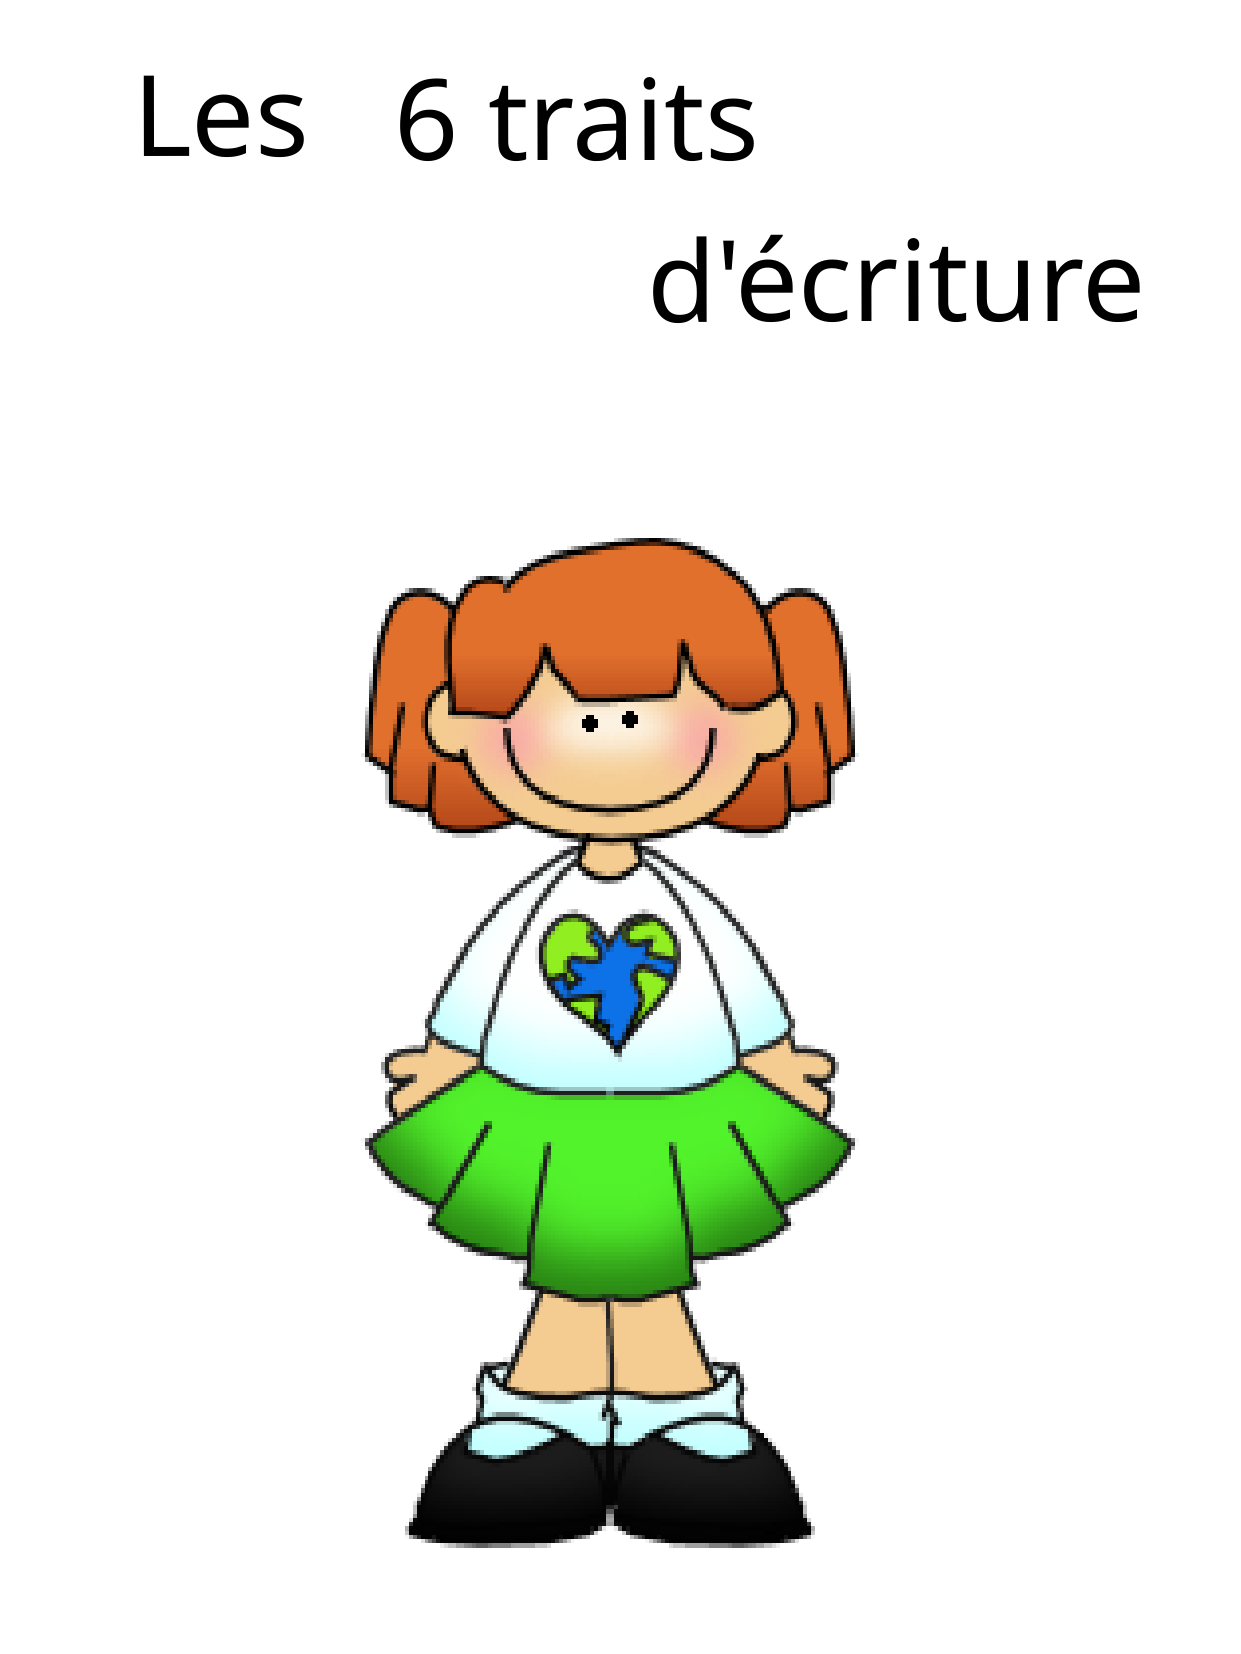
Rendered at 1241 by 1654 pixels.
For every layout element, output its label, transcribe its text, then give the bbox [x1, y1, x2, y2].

text_box d'écriture [632, 193, 1182, 355]
text_box Les [118, 28, 363, 189]
text_box 6 traits [379, 32, 815, 194]
picture [354, 517, 863, 1548]
